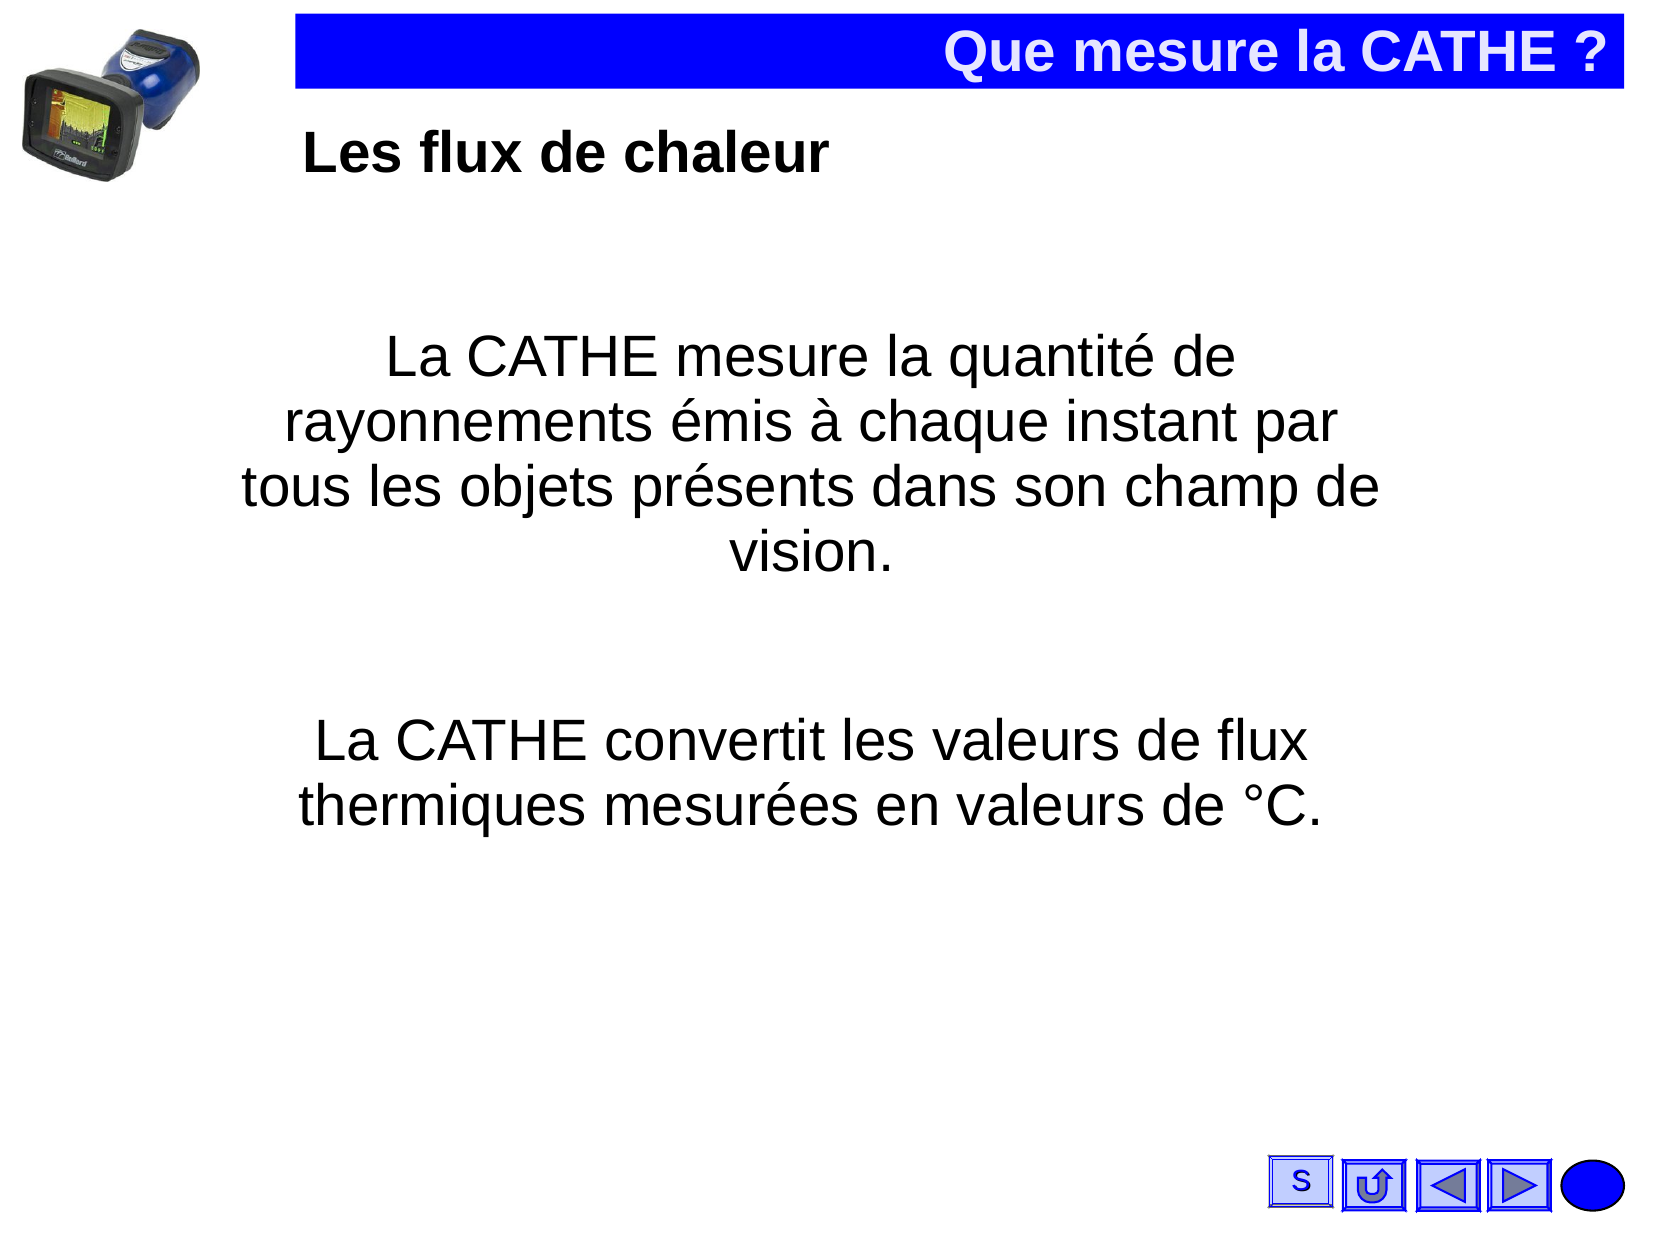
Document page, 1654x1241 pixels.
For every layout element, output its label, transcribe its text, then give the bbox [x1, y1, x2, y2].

text_box Que mesure la CATHE ? [295, 13, 1625, 89]
text_box Les flux de chaleur [287, 112, 847, 193]
picture [22, 29, 200, 182]
text_box La CATHE mesure la quantité de rayonnements émis à chaque instant par tous les objets présents dans son champ de vision. [206, 316, 1418, 591]
text_box La CATHE convertit les valeurs de flux thermiques mesurées en valeurs de °C. [206, 700, 1418, 967]
text_box [1561, 1160, 1625, 1211]
